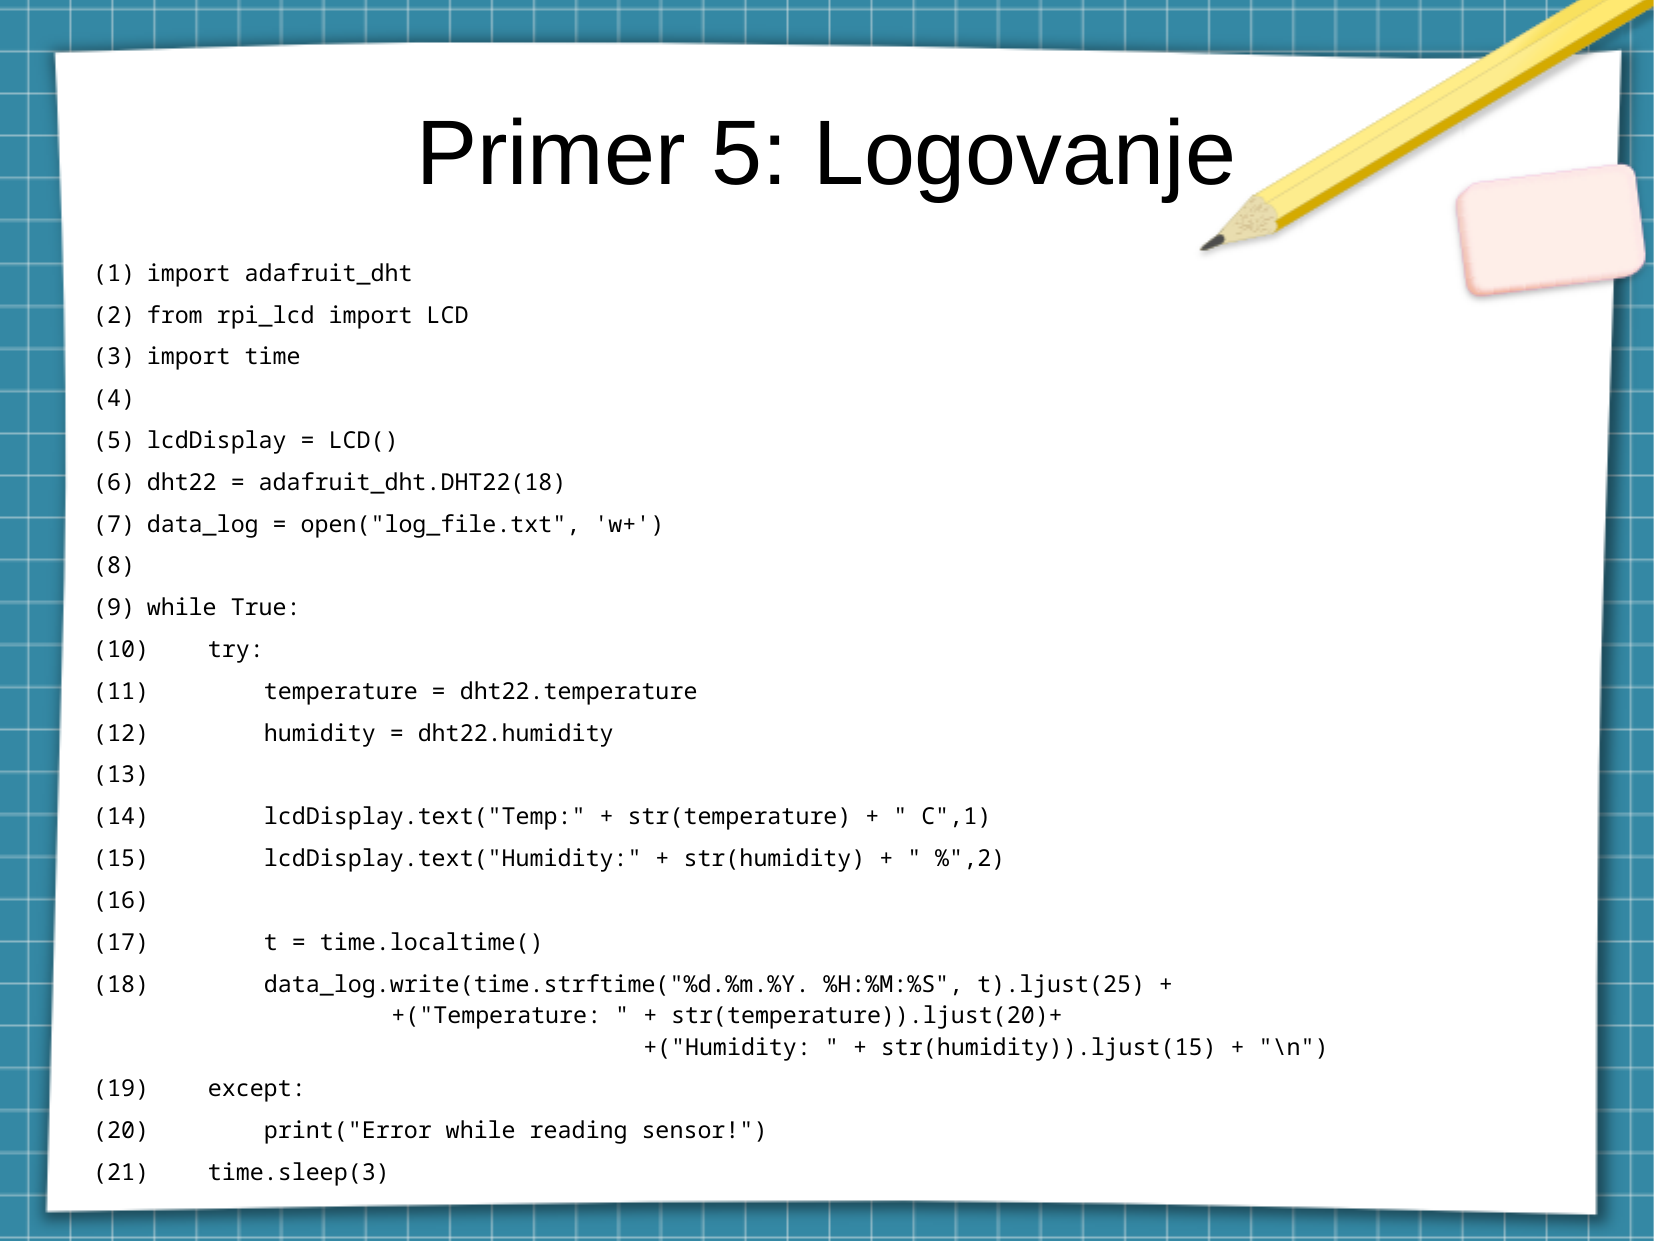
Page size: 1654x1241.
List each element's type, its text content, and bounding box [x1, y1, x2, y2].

title Primer 5: Logovanje [82, 49, 1571, 257]
list import adafruit_dht from rpi_lcd import LCD import time lcdDisplay = LCD() dht22 = adafruit_dht.DHT22(18) data_log = open("log_file.txt", 'w+') while True: try: temperature = dht22.temperature humidity = dht22.humidity lcdDisplay.text("Temp:" + str(temperature) + " C",1) lcdDisplay.text("Humidity:" + str(humidity) + " %",2) t = time.localtime() data_log.write(time.strftime("%d.%m.%Y. %H:%M:%S", t).ljust(25) + +("Temperature: " + str(temperature)).ljust(20)+ +("Humidity: " + str(humidity)).ljust(15) + "\n") except: print("Error while reading sensor!") time.sleep(3) [86, 256, 1576, 1217]
picture [0, 0, 1654, 1241]
